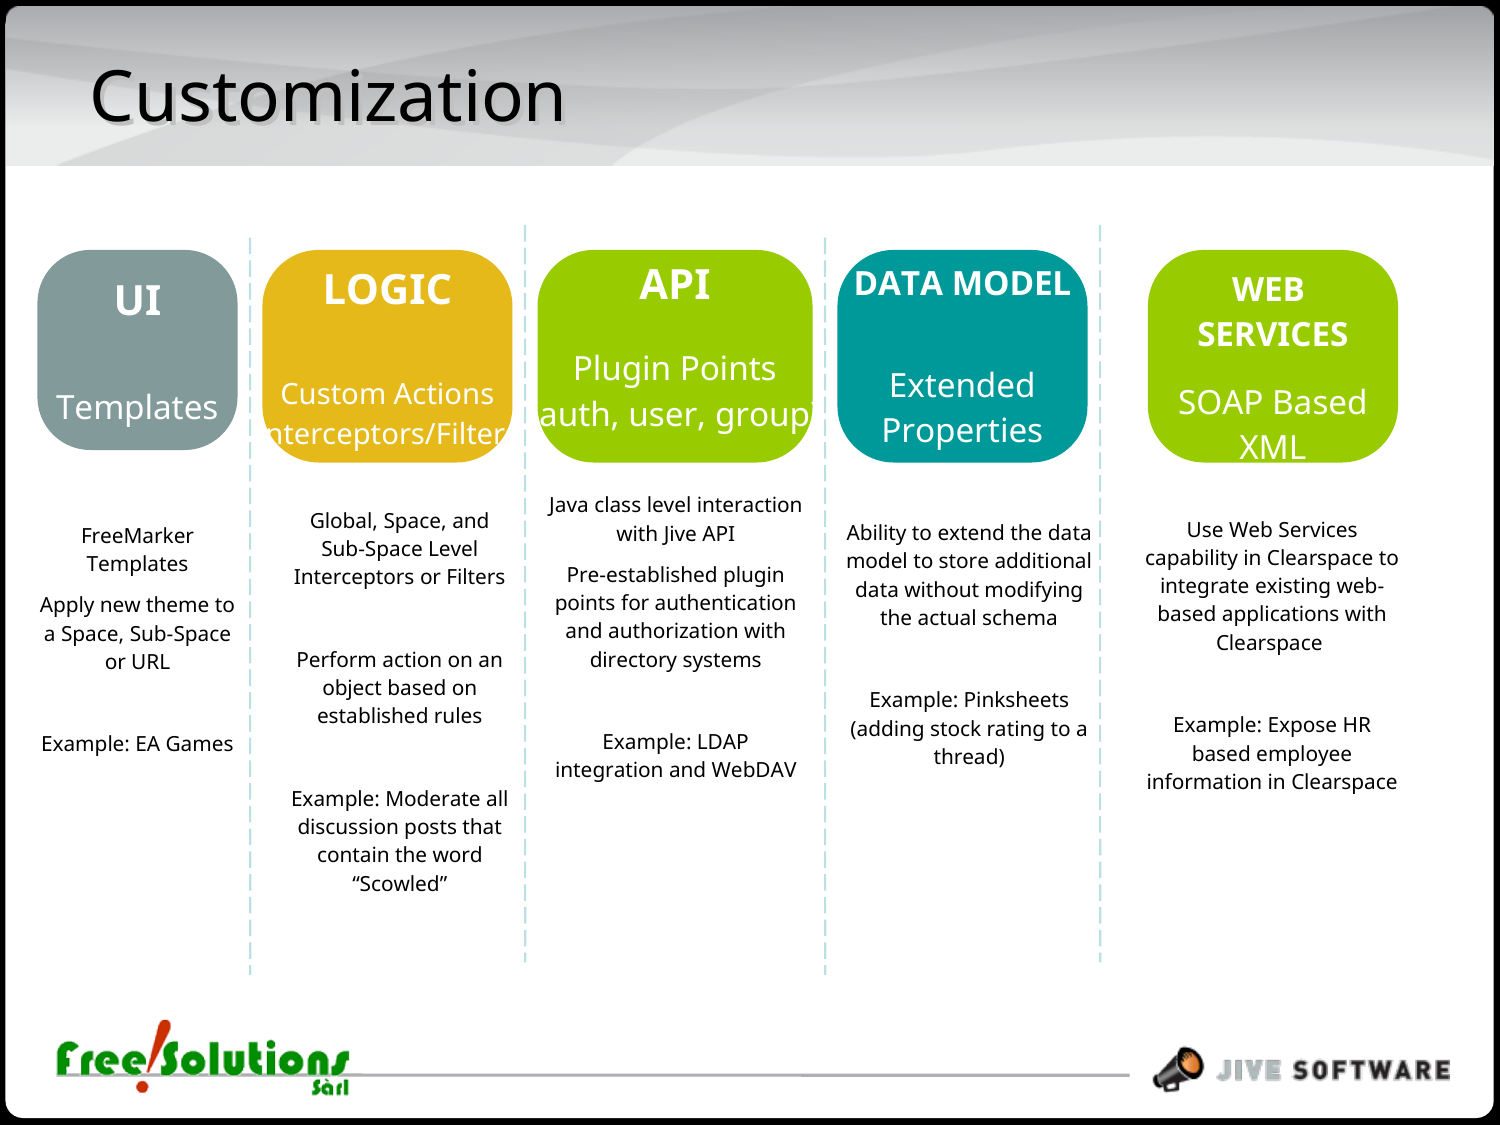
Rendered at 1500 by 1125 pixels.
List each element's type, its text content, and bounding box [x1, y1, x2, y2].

picture [1142, 1035, 1450, 1105]
text_box Global, Space, and Sub-Space Level Interceptors or Filters Perform action on an object based on established rules Example: Moderate all discussion posts that contain the word “Scowled” [274, 498, 525, 905]
text_box WEB SERVICES SOAP Based XML [1147, 249, 1399, 463]
text_box Java class level interaction with Jive API Pre-established plugin points for authentication and authorization with directory systems Example: LDAP integration and WebDAV [531, 482, 820, 792]
picture [55, 1017, 351, 1099]
text_box Use Web Services capability in Clearspace to integrate existing web-based applications with Clearspace Example: Expose HR based employee information in Clearspace [1128, 507, 1416, 804]
text_box Ability to extend the data model to store additional data without modifying the actual schema Example: Pinksheets (adding stock rating to a thread)‏ [825, 510, 1113, 779]
text_box FreeMarker Templates Apply new theme to a Space, Sub-Space or URL Example: EA Games [24, 513, 250, 766]
text_box DATA MODEL Extended Properties [837, 249, 1088, 463]
text_box LOGIC Custom Actions Interceptors/Filters [262, 249, 513, 463]
title Customization [75, 24, 1446, 150]
text_box API Plugin Points (auth, user, group)‏ [537, 249, 813, 463]
picture [6, 6, 1494, 166]
text_box UI Templates [37, 249, 238, 451]
